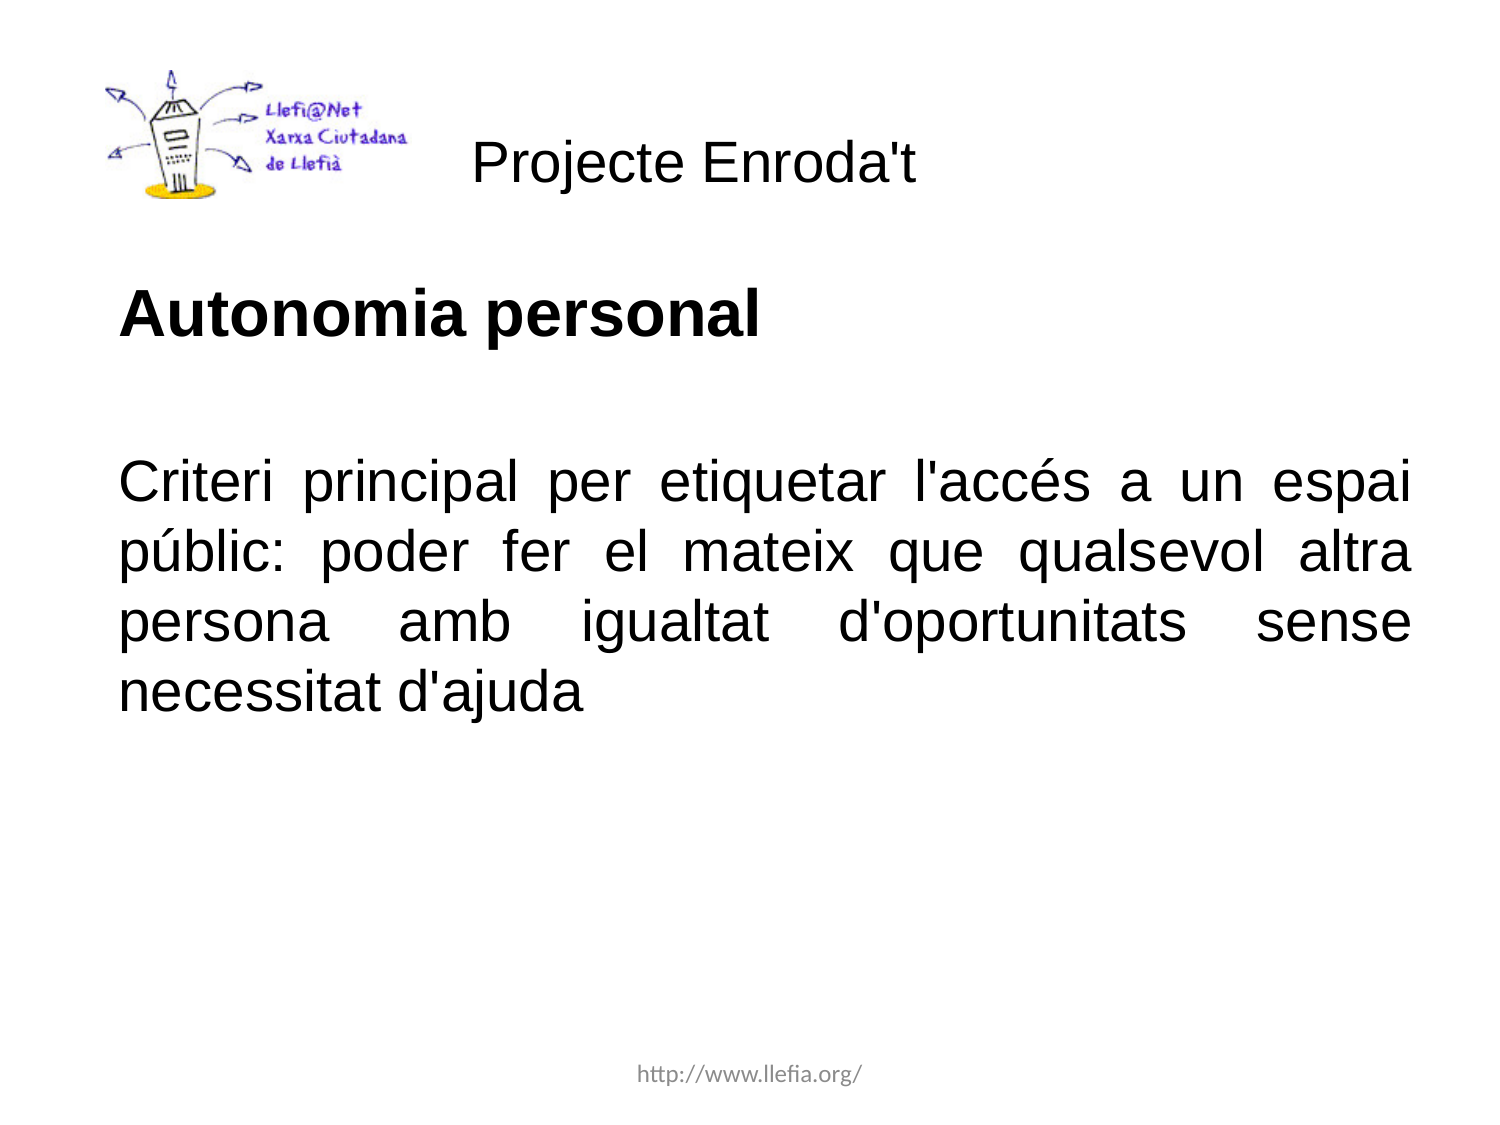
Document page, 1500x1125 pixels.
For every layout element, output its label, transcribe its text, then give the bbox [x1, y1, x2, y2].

list Autonomia personal Criteri principal per etiquetar l'accés a un espai públic: poder fer el mateix que qualsevol altra persona amb igualtat d'oportunitats sense necessitat d'ajuda [47, 262, 1430, 1005]
picture [105, 70, 412, 199]
text_box Projecte Enroda't [456, 117, 1418, 202]
text_box http://www.llefia.org/ [512, 1042, 988, 1103]
